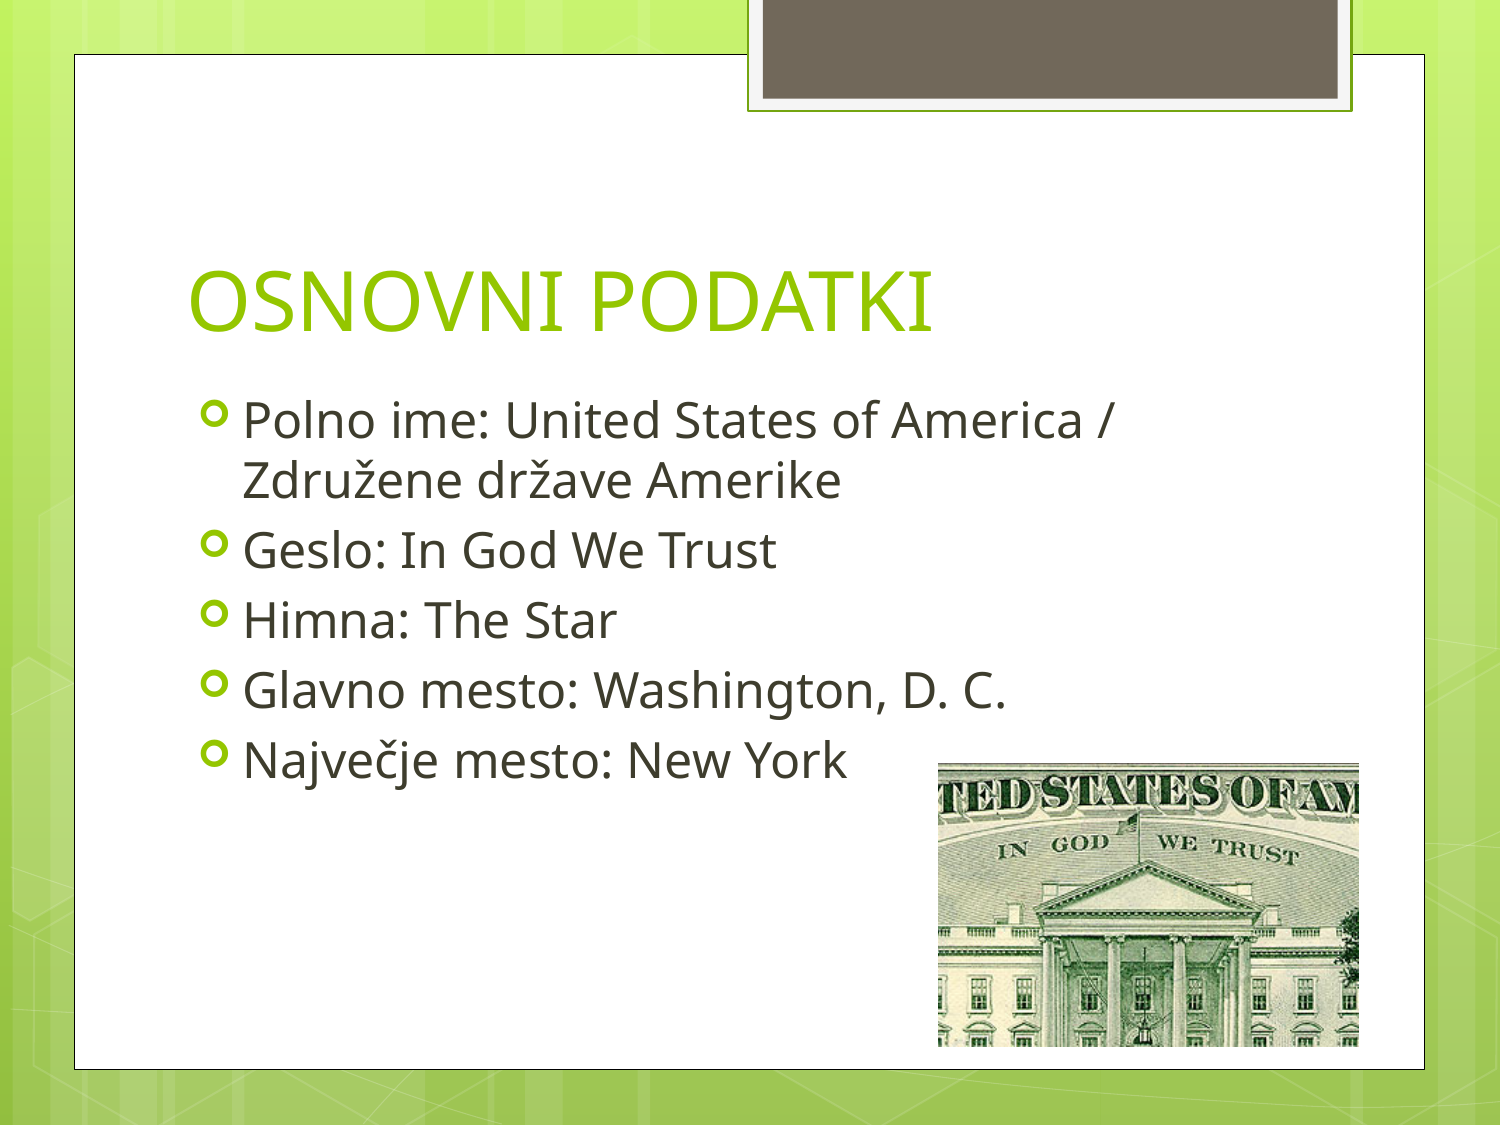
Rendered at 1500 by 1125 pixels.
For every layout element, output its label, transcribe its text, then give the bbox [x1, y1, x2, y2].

picture [938, 763, 1359, 1047]
title OSNOVNI PODATKI [171, 168, 1324, 356]
list Polno ime: United States of America / Združene države Amerike Geslo: In God We Trust Himna: The Star Glavno mesto: Washington, D. C. Največje mesto: New York [171, 381, 1283, 957]
